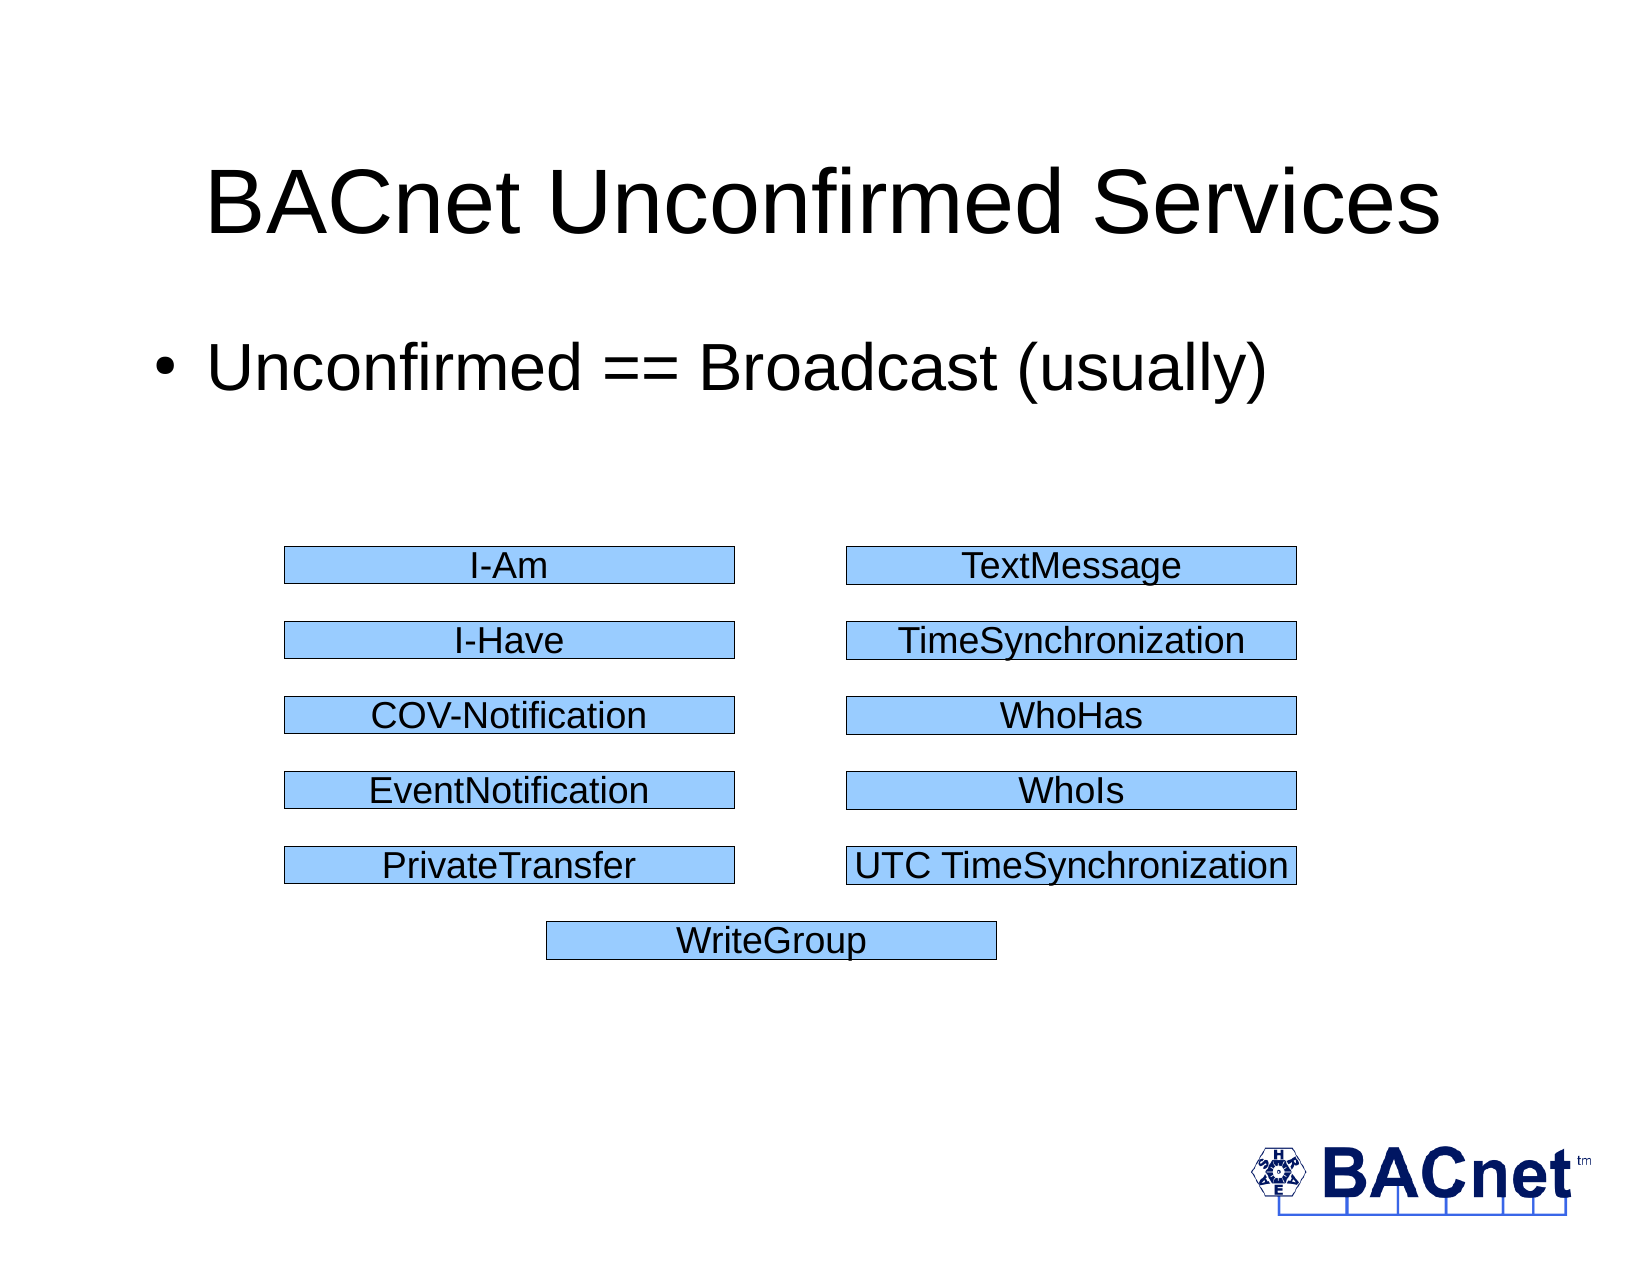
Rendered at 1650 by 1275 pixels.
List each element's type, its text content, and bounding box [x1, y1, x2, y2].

list Unconfirmed == Broadcast (usually) [135, 329, 1515, 1079]
picture [1251, 1146, 1591, 1216]
title BACnet Unconfirmed Services [135, 105, 1515, 299]
text_box WriteGroup [546, 921, 997, 960]
